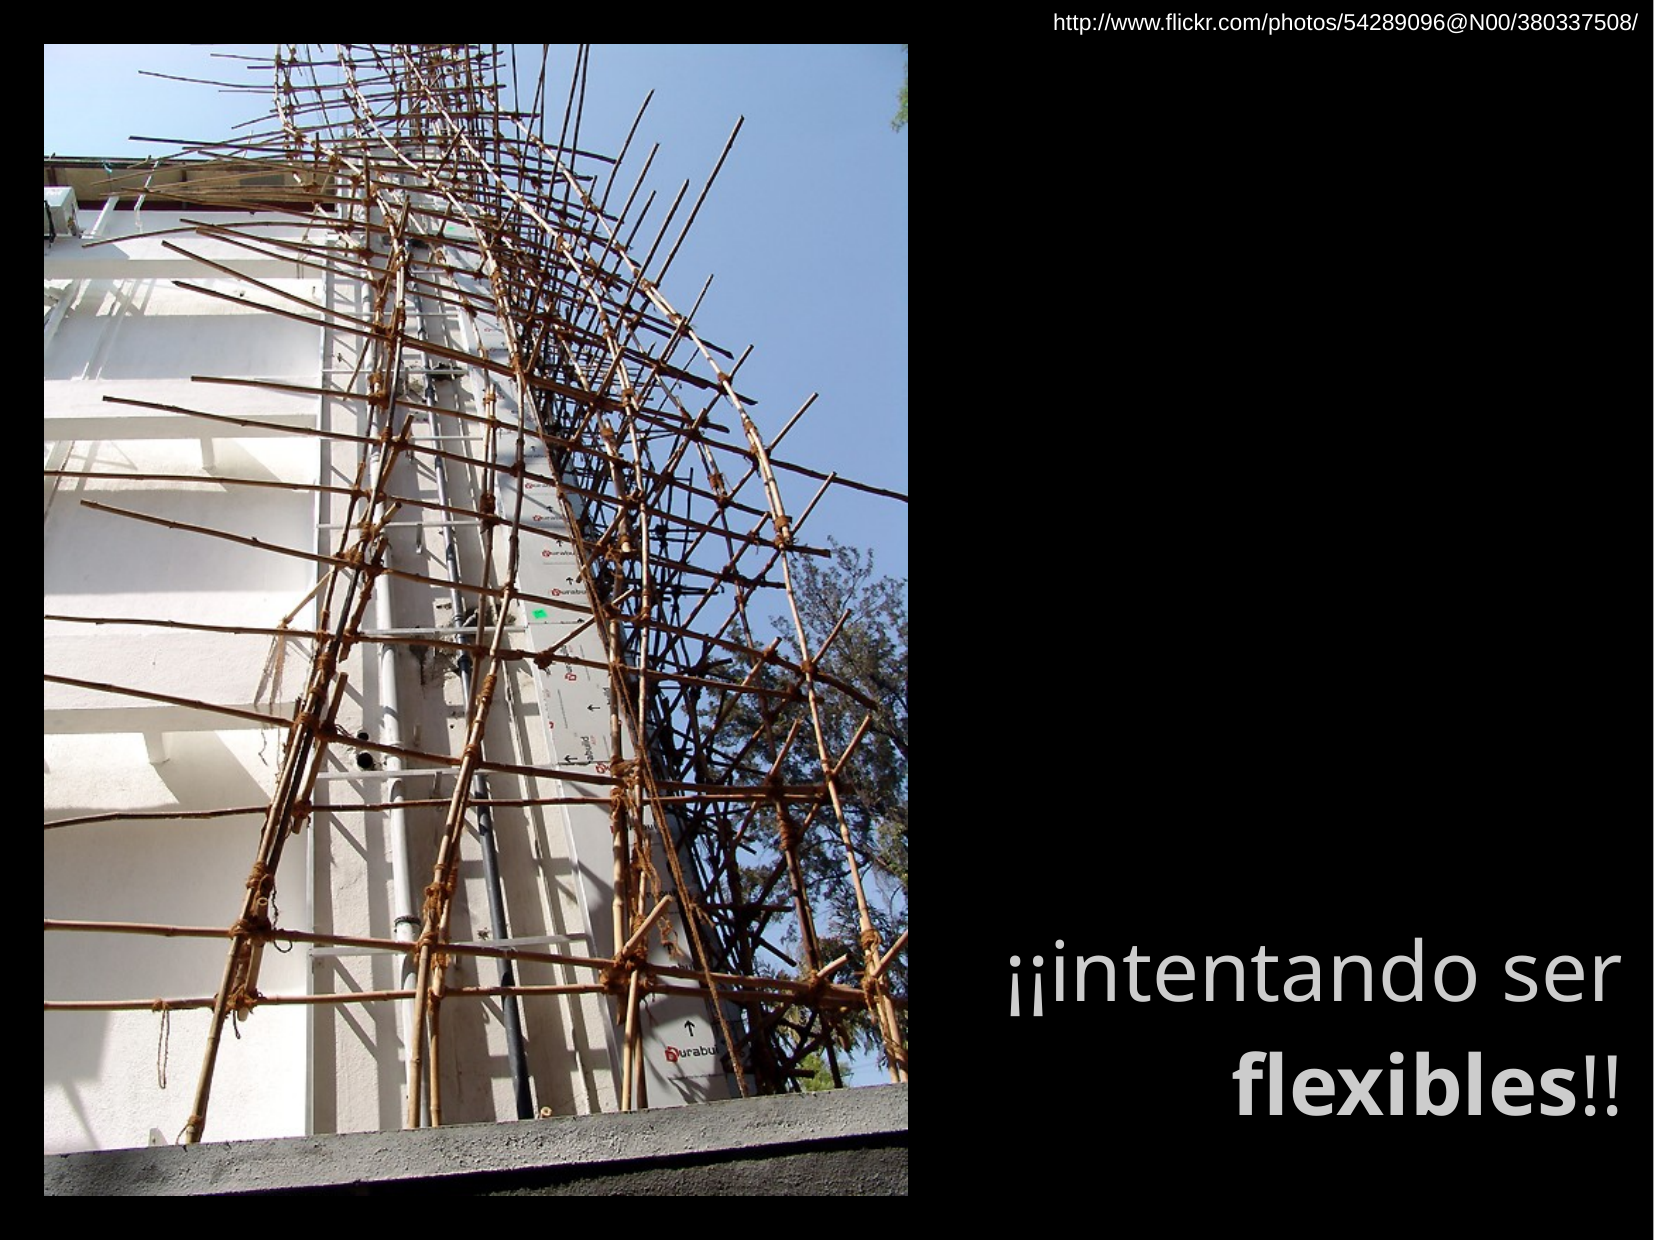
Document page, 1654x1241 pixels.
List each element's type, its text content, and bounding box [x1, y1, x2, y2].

title ¡¡intentando ser flexibles!! [924, 826, 1625, 1226]
picture [44, 44, 908, 1196]
text_box http://www.flickr.com/photos/54289096@N00/380337508/ [1003, 2, 1654, 45]
